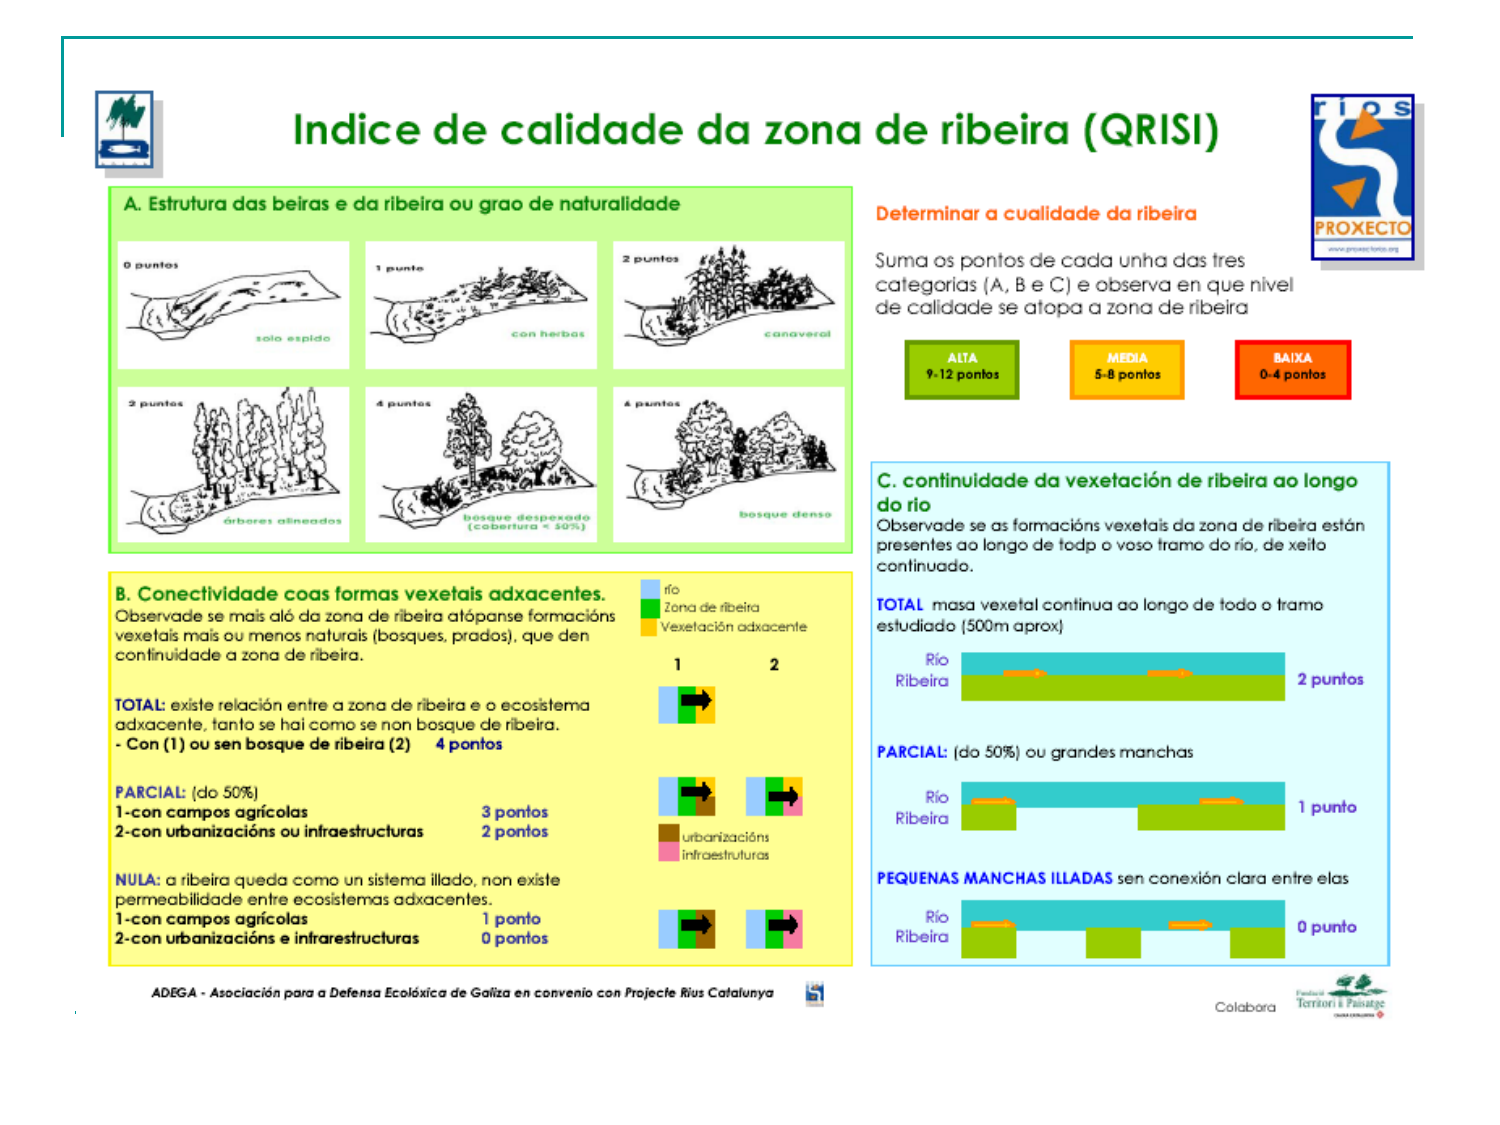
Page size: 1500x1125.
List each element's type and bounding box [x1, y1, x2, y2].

picture [76, 78, 1436, 1038]
